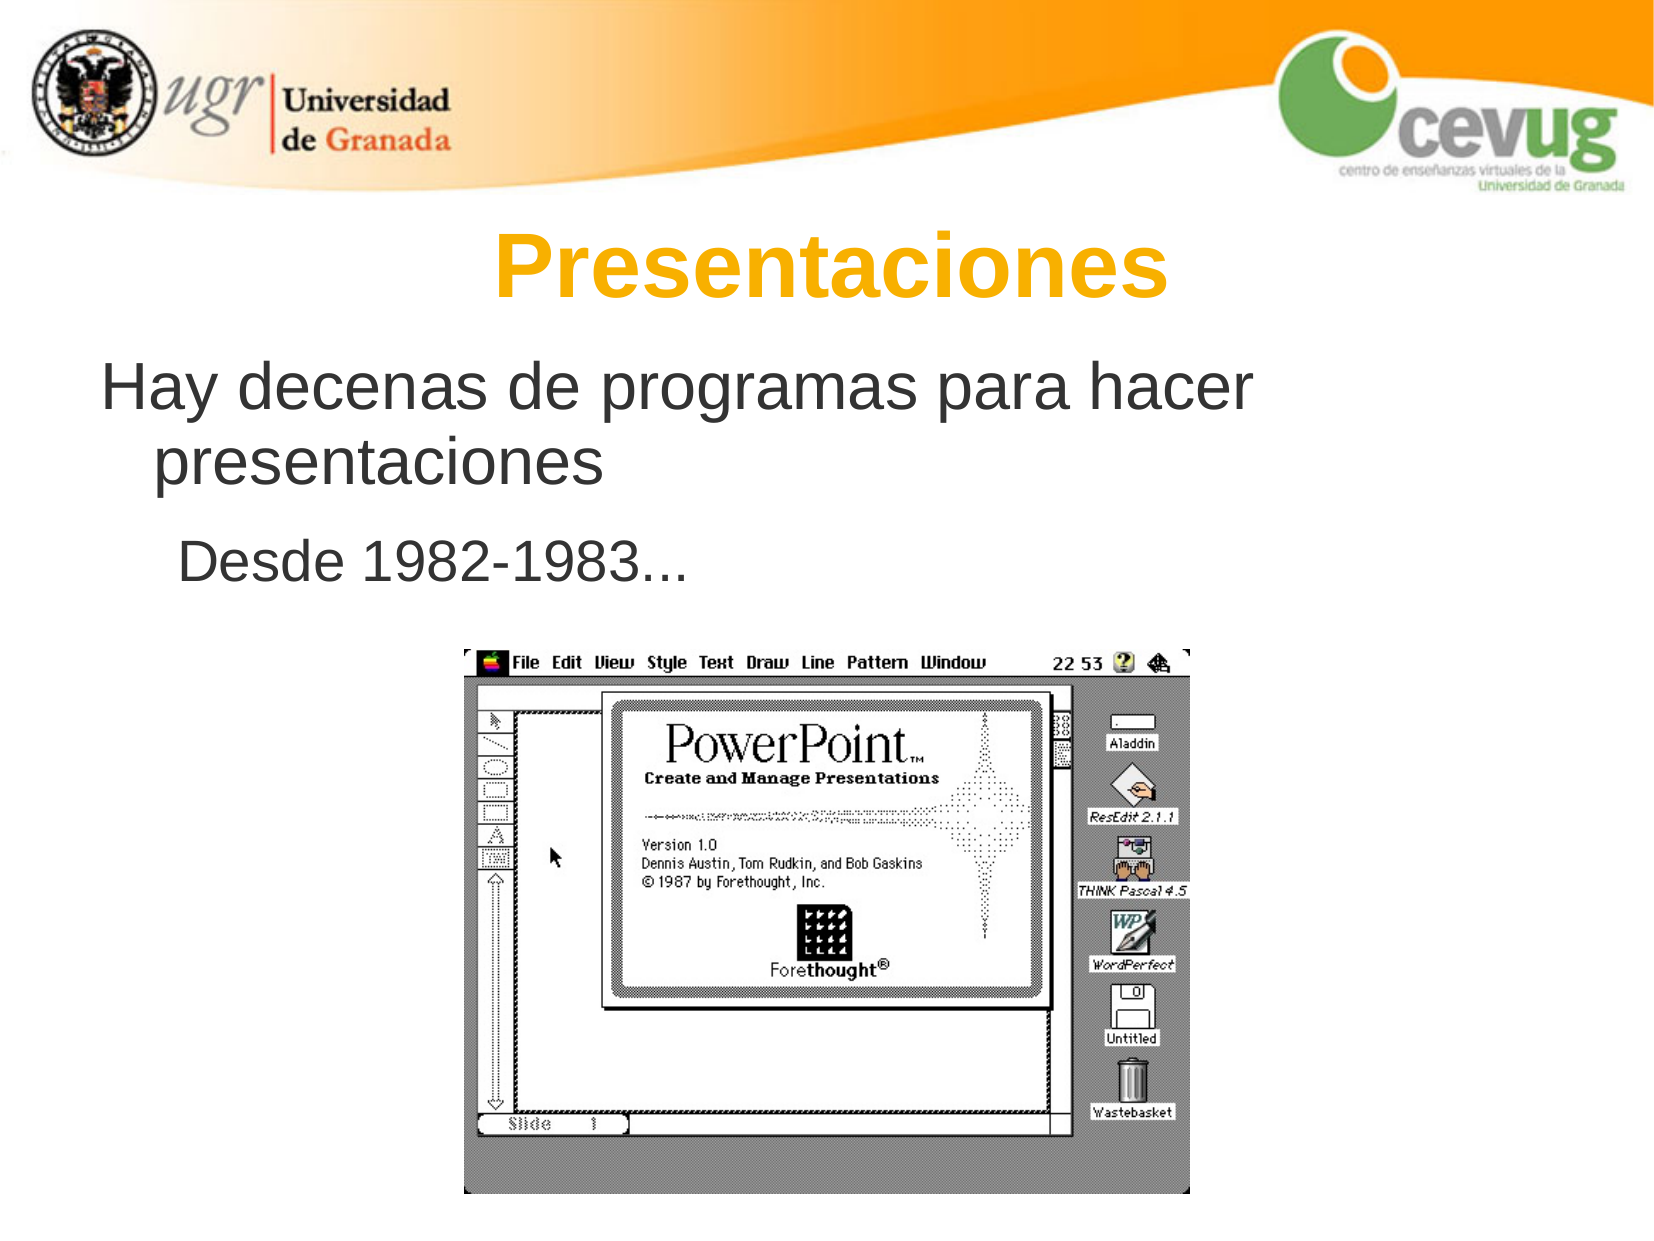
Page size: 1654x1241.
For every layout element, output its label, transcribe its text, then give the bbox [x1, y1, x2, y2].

title Presentaciones [88, 177, 1577, 355]
picture [464, 649, 1190, 1194]
list Hay decenas de programas para hacer presentaciones Desde 1982-1983... [82, 349, 1571, 1153]
